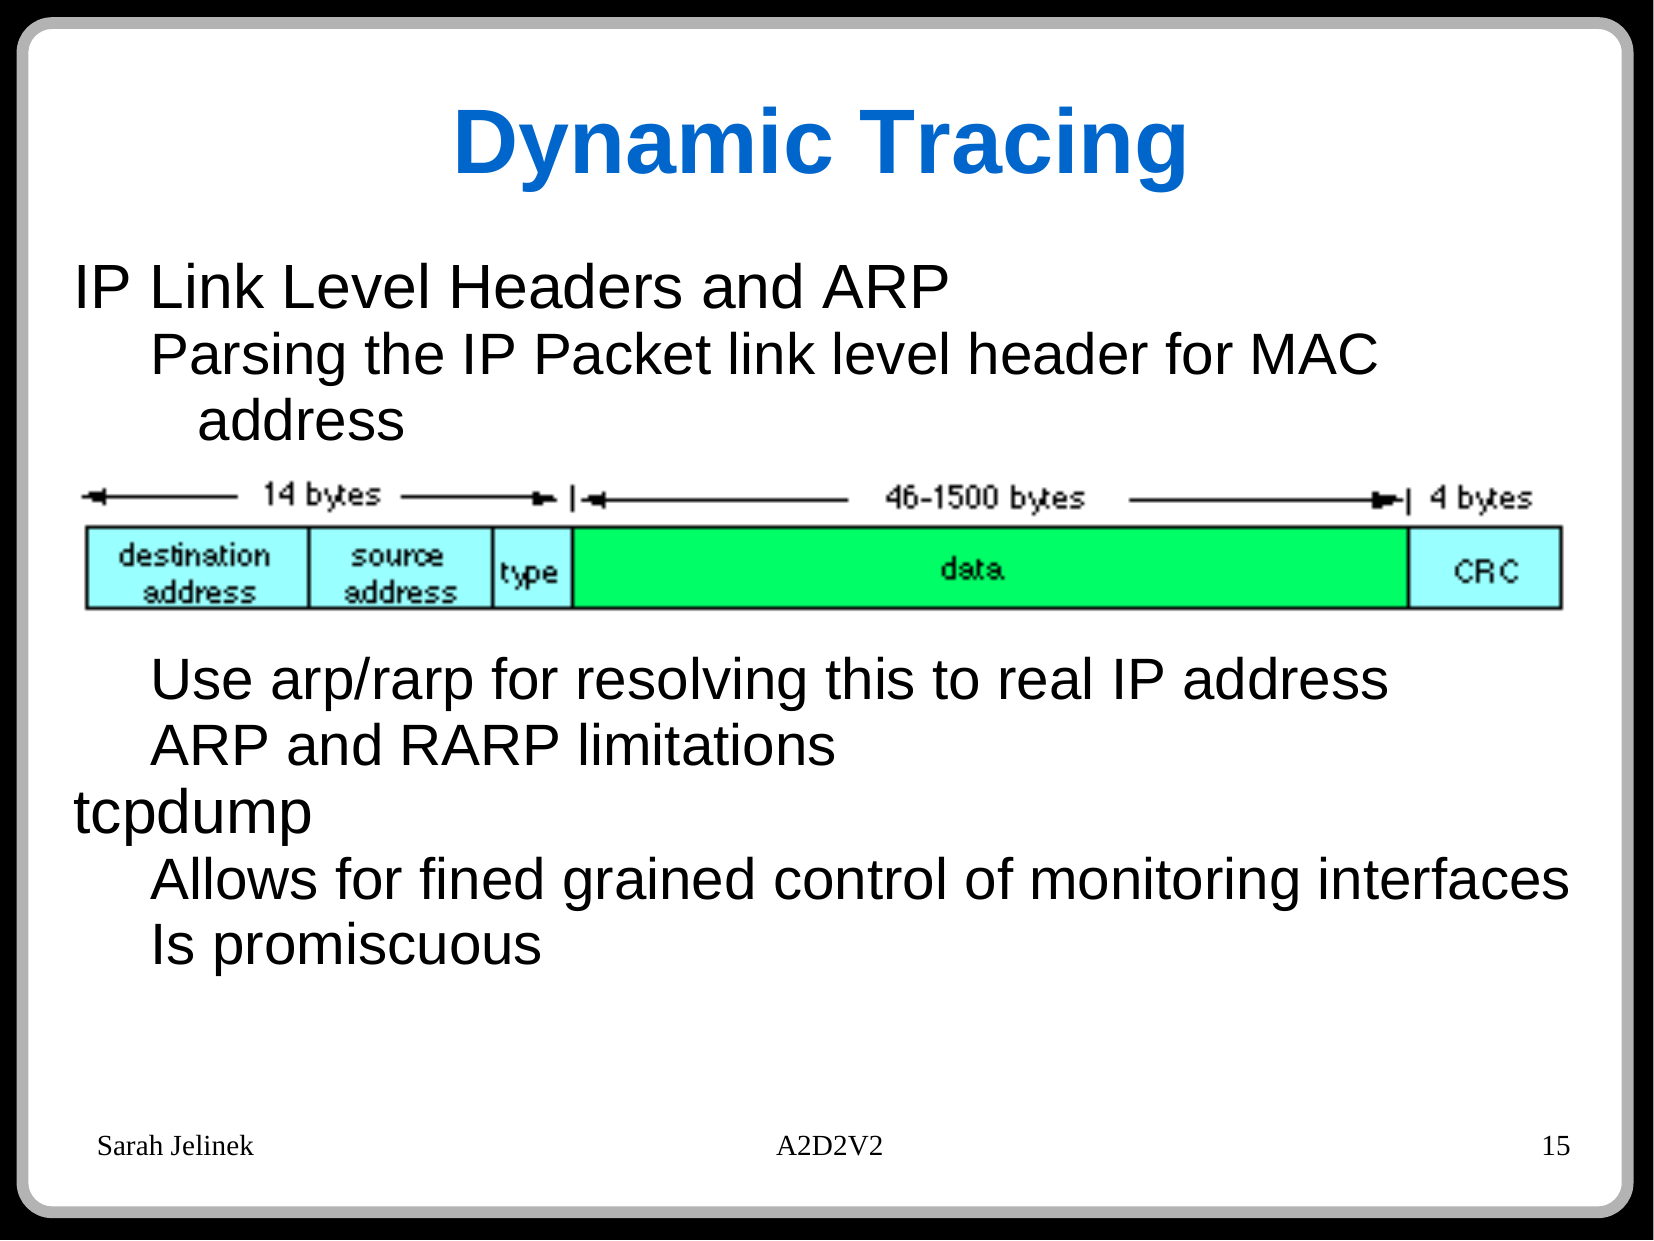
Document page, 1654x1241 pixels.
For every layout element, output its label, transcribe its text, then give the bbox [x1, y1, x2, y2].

chart [76, 476, 1571, 627]
title Dynamic Tracing [67, 56, 1577, 229]
list IP Link Level Headers and ARP Parsing the IP Packet link level header for MAC address Use arp/rarp for resolving this to real IP address ARP and RARP limitations tcpdump Allows for fined grained control of monitoring interfaces Is promiscuous [56, 252, 1579, 1166]
